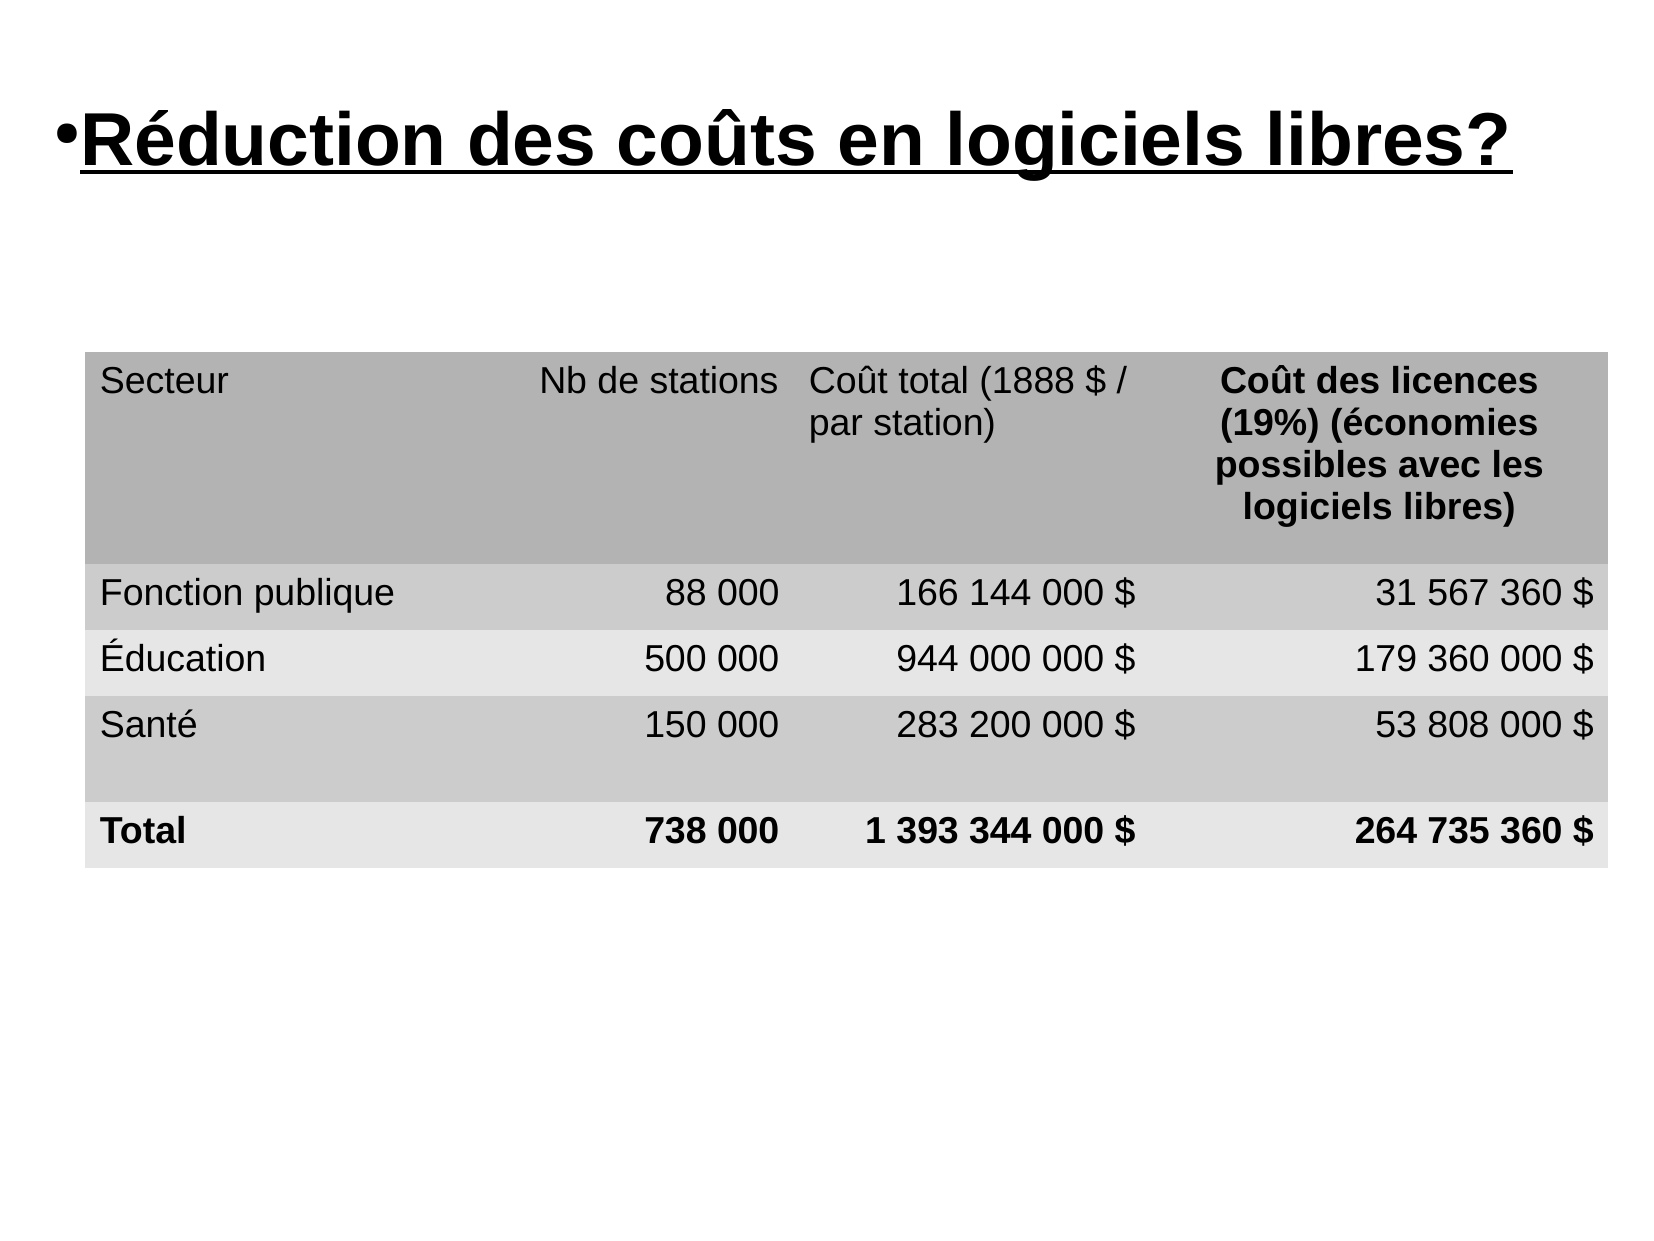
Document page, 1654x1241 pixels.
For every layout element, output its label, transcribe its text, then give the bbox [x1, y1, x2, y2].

table_cell 53 808 000 $ [1150, 696, 1608, 802]
table_cell Fonction publique [85, 564, 525, 630]
table_header Nb de stations [525, 352, 794, 564]
table_header Coût total (1888 $ / par station) [794, 352, 1150, 564]
table_cell Total [85, 802, 525, 868]
table_cell 88 000 [525, 564, 794, 630]
title Réduction des coûts en logiciels libres? [39, 28, 1654, 244]
table_cell 166 144 000 $ [794, 564, 1150, 630]
table_cell Éducation [85, 630, 525, 696]
table_cell 283 200 000 $ [794, 696, 1150, 802]
table_cell 738 000 [525, 802, 794, 868]
table_cell 264 735 360 $ [1150, 802, 1608, 868]
table_cell 1 393 344 000 $ [794, 802, 1150, 868]
table_cell Santé [85, 696, 525, 802]
table_cell 944 000 000 $ [794, 630, 1150, 696]
table_cell 31 567 360 $ [1150, 564, 1608, 630]
table_cell 179 360 000 $ [1150, 630, 1608, 696]
table_cell 500 000 [525, 630, 794, 696]
table_header Secteur [85, 352, 525, 564]
table_header Coût des licences (19%) (économies possibles avec les logiciels libres) [1150, 352, 1608, 564]
table_cell 150 000 [525, 696, 794, 802]
